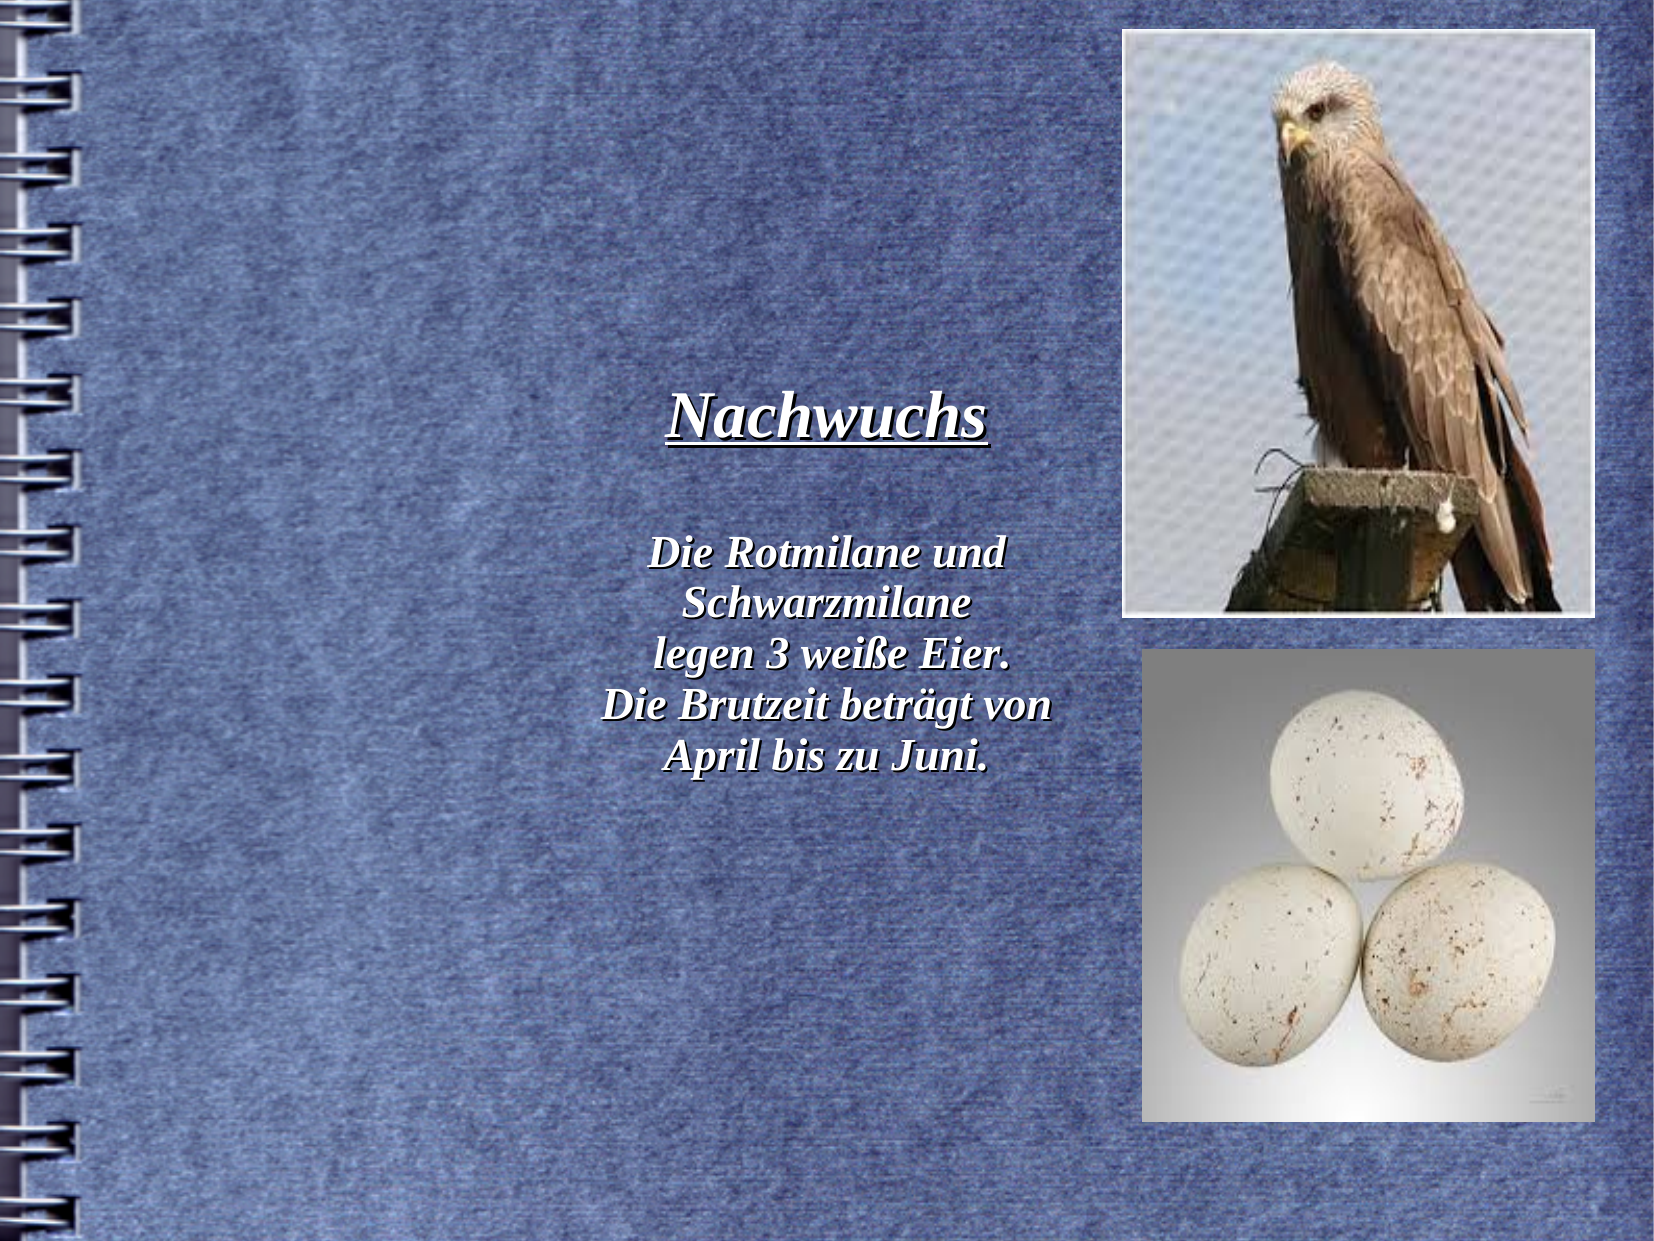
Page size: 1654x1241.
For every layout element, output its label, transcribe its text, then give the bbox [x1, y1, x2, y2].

picture [0, 0, 1654, 1241]
subtitle Nachwuchs Die Rotmilane und Schwarzmilane legen 3 weiße Eier. Die Brutzeit beträgt von April bis zu Juni. [82, 49, 1571, 1109]
